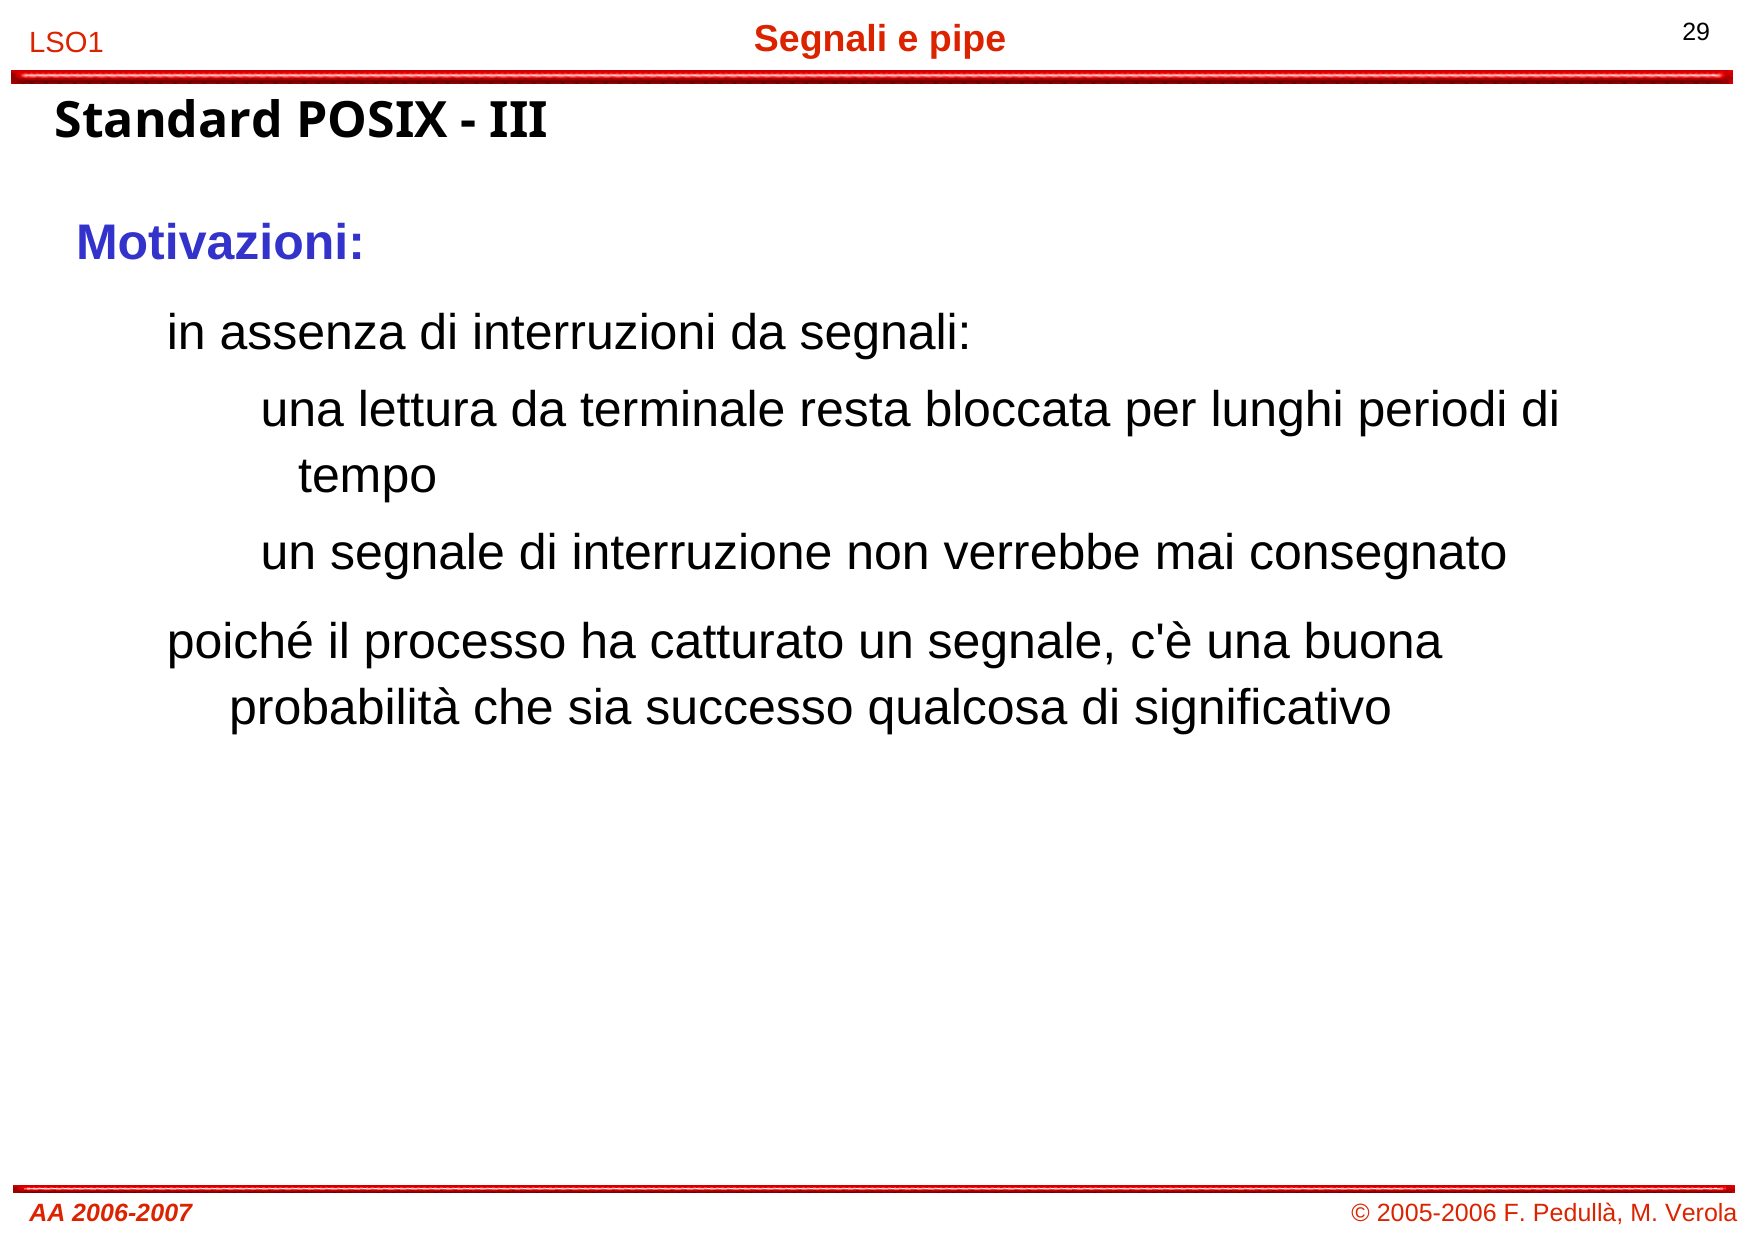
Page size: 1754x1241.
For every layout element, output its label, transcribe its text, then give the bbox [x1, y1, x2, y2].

title Standard POSIX - III [40, 72, 1714, 168]
picture [13, 1185, 1735, 1193]
picture [11, 70, 1733, 84]
list Motivazioni: in assenza di interruzioni da segnali: una lettura da terminale resta bloccata per lunghi periodi di tempo un segnale di interruzione non verrebbe mai consegnato poiché il processo ha catturato un segnale, c'è una buona probabilità che sia successo qualcosa di significativo [58, 206, 1696, 794]
